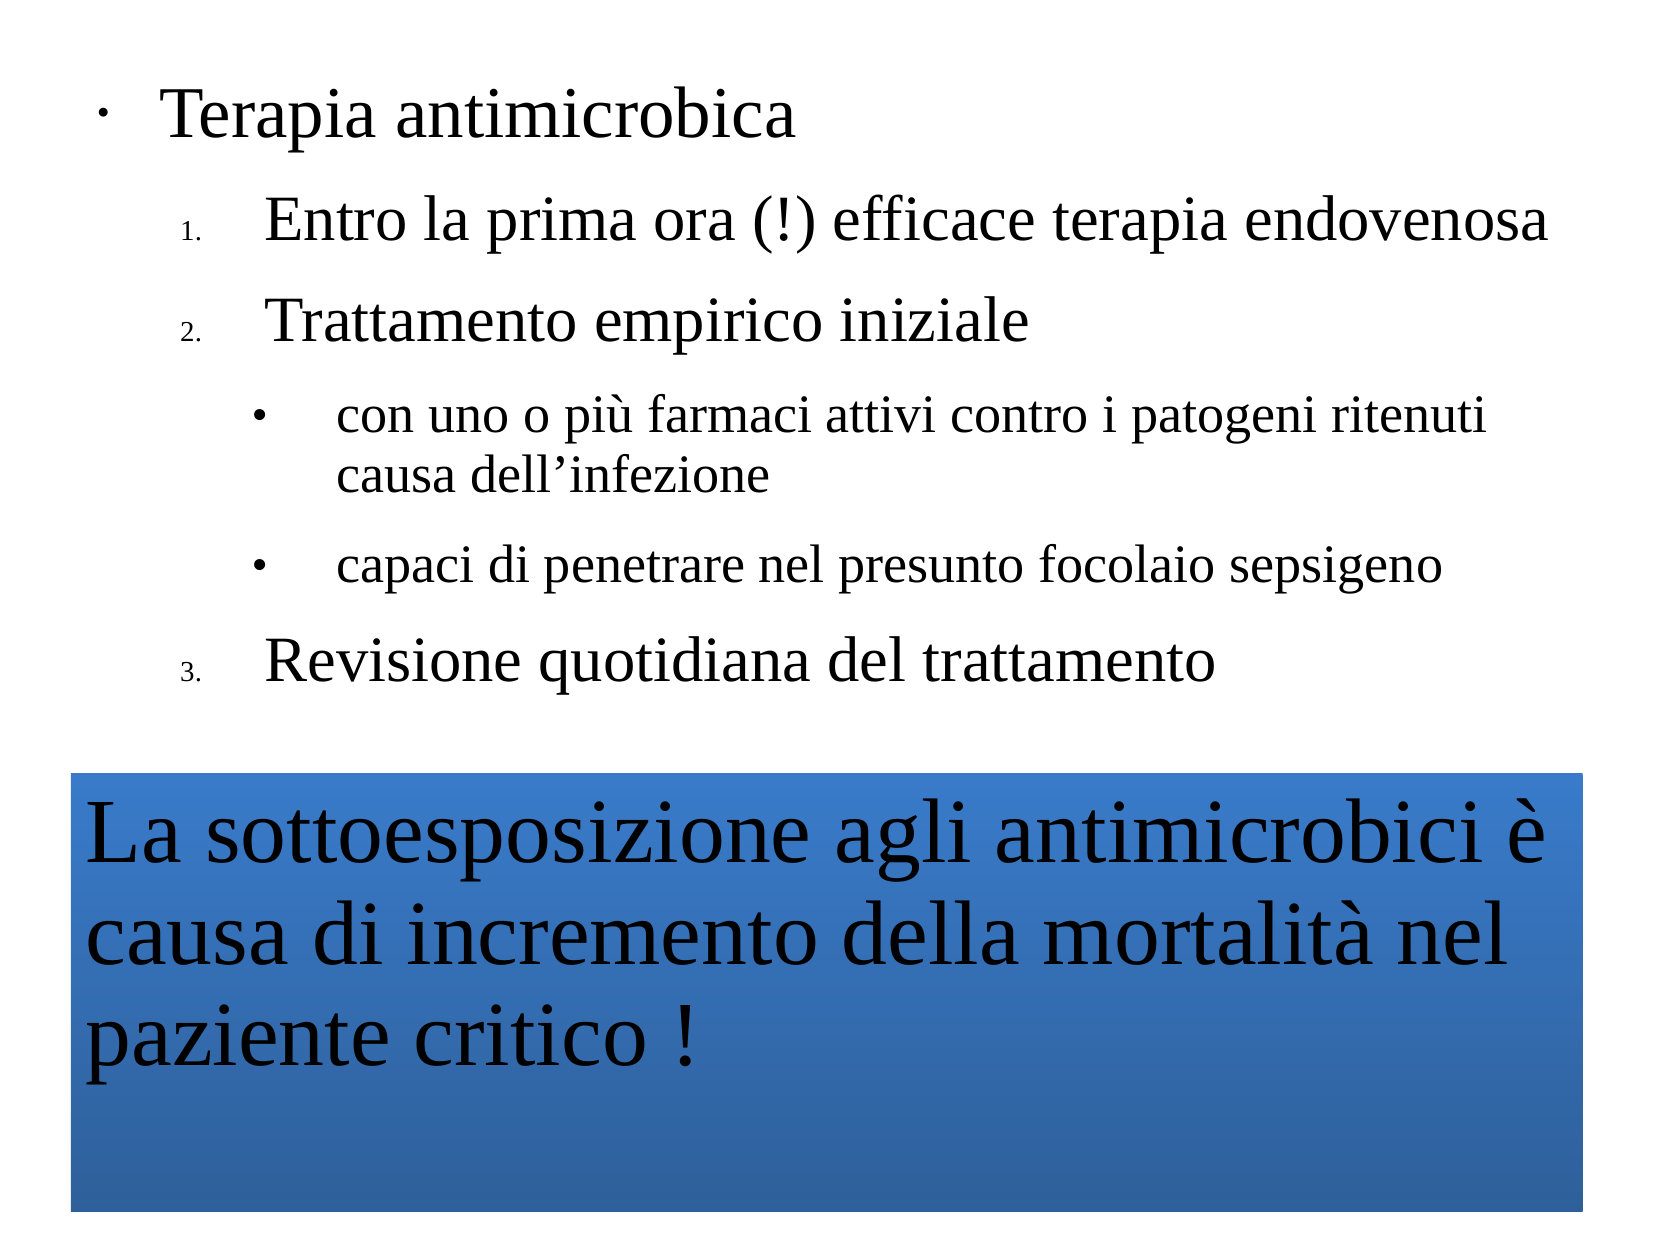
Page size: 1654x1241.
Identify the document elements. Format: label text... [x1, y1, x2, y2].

list Terapia antimicrobica Entro la prima ora (!) efficace terapia endovenosa Trattamento empirico iniziale con uno o più farmaci attivi contro i patogeni ritenuti causa dell’infezione capaci di penetrare nel presunto focolaio sepsigeno Revisione quotidiana del trattamento [82, 64, 1571, 773]
text_box La sottoesposizione agli antimicrobici è causa di incremento della mortalità nel paziente critico ! [70, 773, 1583, 1212]
